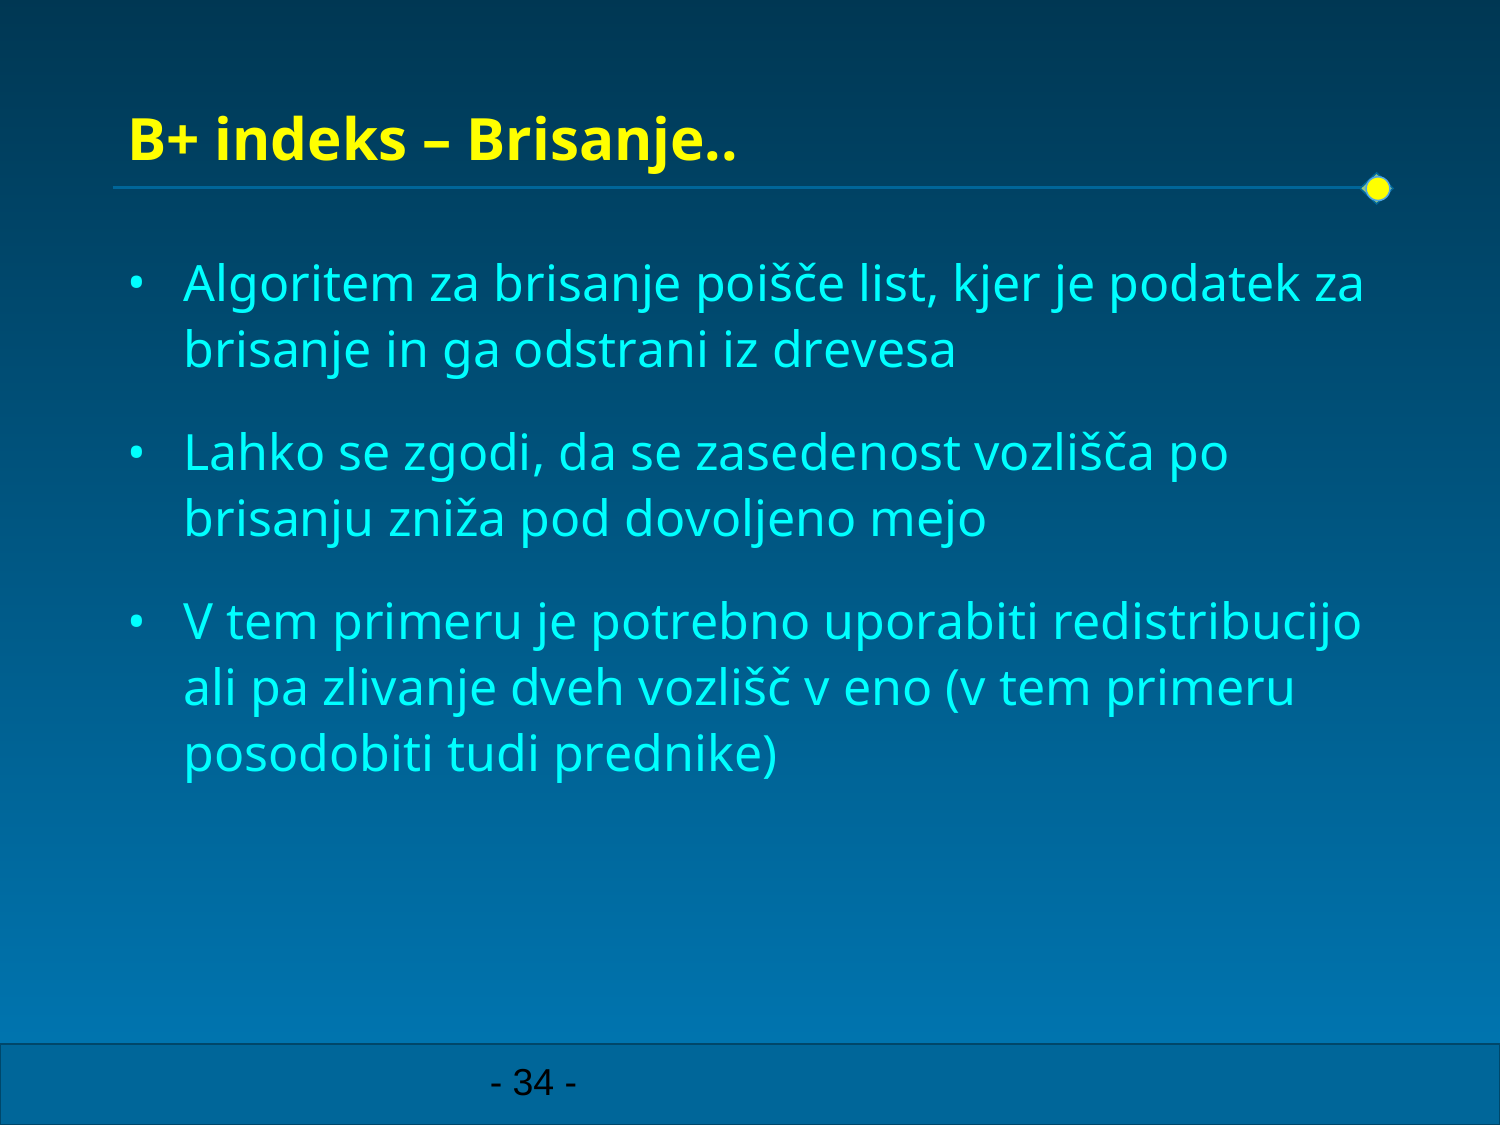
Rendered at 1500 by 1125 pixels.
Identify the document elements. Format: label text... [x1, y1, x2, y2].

title B+ indeks – Brisanje.. [112, 94, 1388, 181]
list Algoritem za brisanje poišče list, kjer je podatek za brisanje in ga odstrani iz drevesa Lahko se zgodi, da se zasedenost vozlišča po brisanju zniža pod dovoljeno mejo V tem primeru je potrebno uporabiti redistribucijo ali pa zlivanje dveh vozlišč v eno (v tem primeru posodobiti tudi prednike) [112, 237, 1388, 963]
